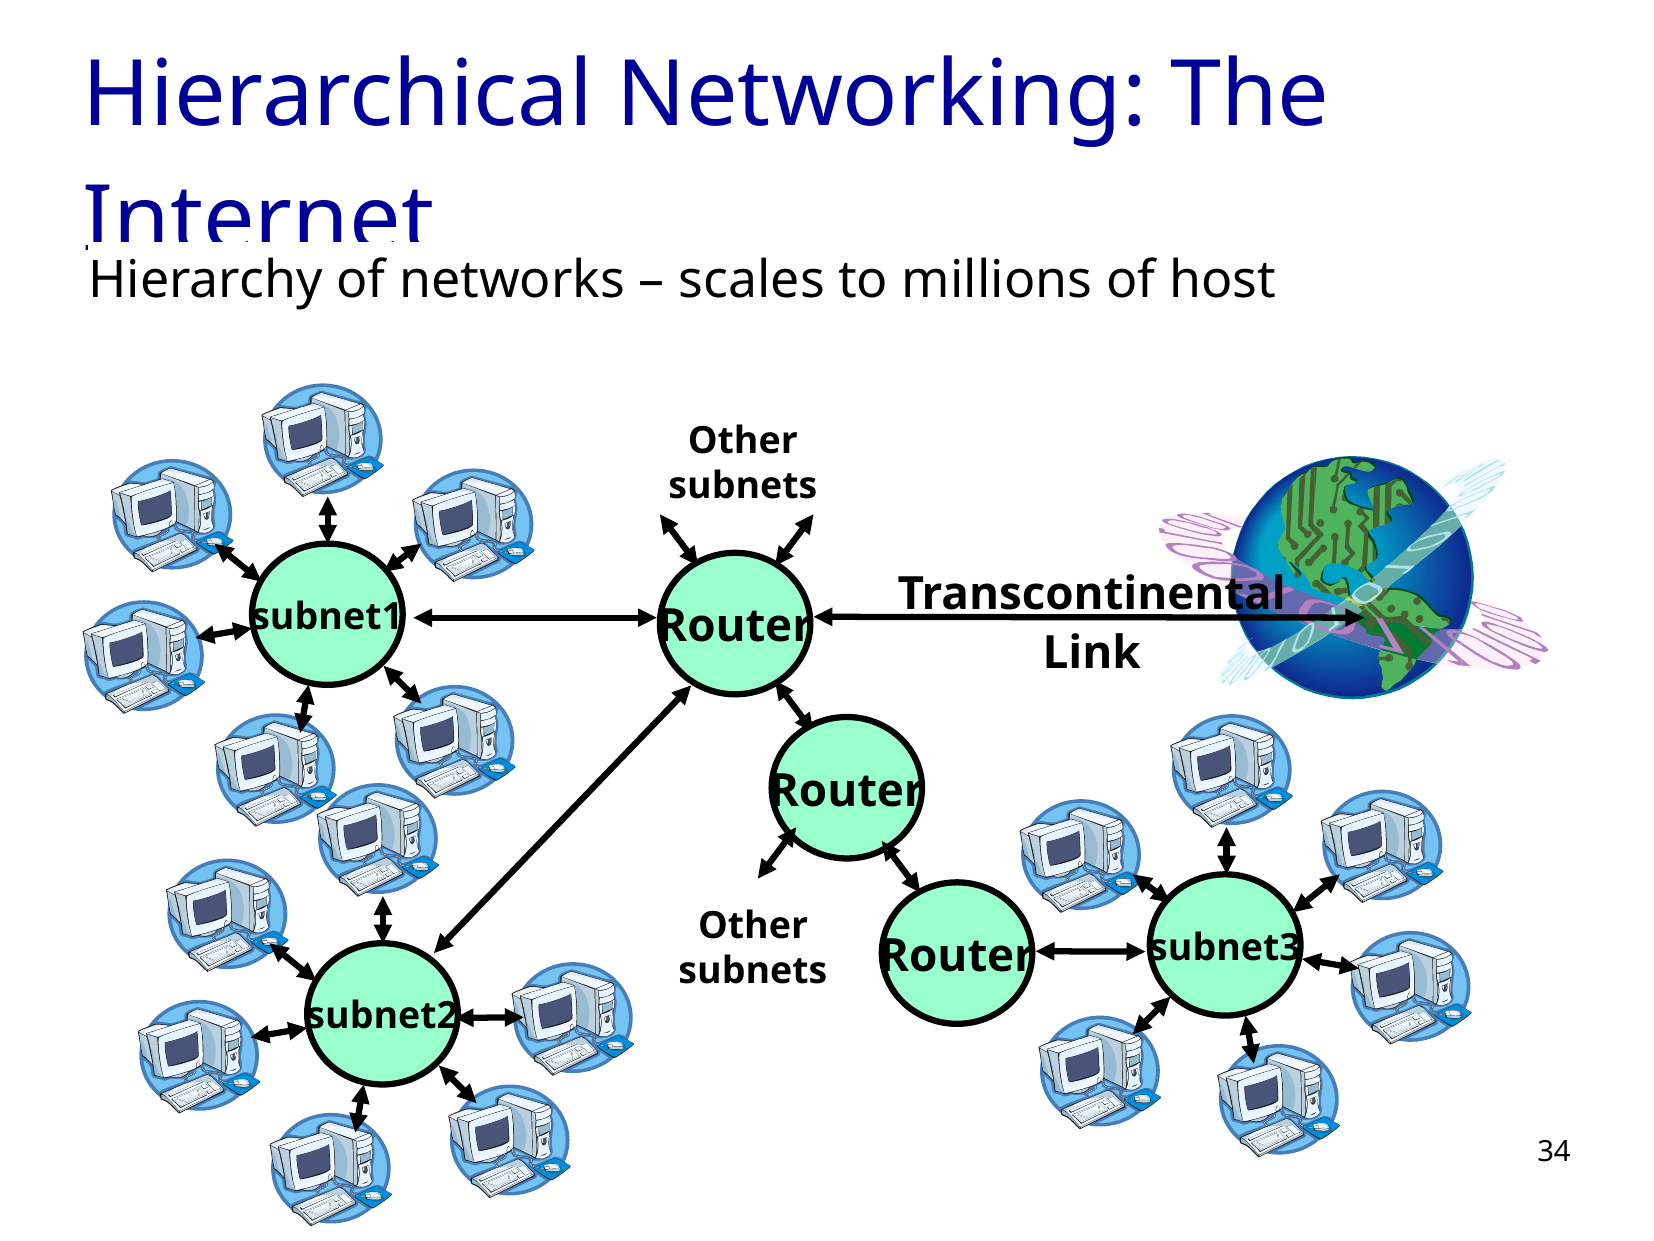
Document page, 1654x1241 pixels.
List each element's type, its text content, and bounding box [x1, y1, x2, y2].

text_box Router [661, 552, 811, 695]
picture [137, 999, 261, 1114]
picture [269, 1112, 392, 1227]
text_box subnet1 [251, 543, 403, 685]
picture [412, 468, 535, 583]
picture [165, 858, 289, 972]
text_box Other subnets [616, 408, 870, 514]
picture [448, 1084, 571, 1199]
picture [1019, 799, 1143, 913]
picture [1170, 714, 1293, 828]
text_box subnet2 [307, 943, 458, 1085]
picture [110, 458, 234, 573]
text_box Router [883, 882, 1033, 1024]
picture [1320, 789, 1444, 904]
text_box Transcontinental Link [845, 556, 1339, 686]
picture [1038, 1015, 1161, 1130]
picture [261, 383, 384, 498]
picture [511, 962, 634, 1076]
text_box Router [773, 716, 923, 859]
title Hierarchical Networking: The Internet [82, 49, 1571, 245]
picture [214, 684, 516, 897]
picture [1349, 930, 1472, 1045]
text_box Other subnets [626, 893, 880, 998]
picture [1157, 454, 1550, 701]
picture [82, 600, 205, 714]
list Hierarchy of networks – scales to millions of host [60, 245, 1571, 346]
picture [1217, 1044, 1340, 1158]
text_box subnet3 [1149, 874, 1301, 1016]
